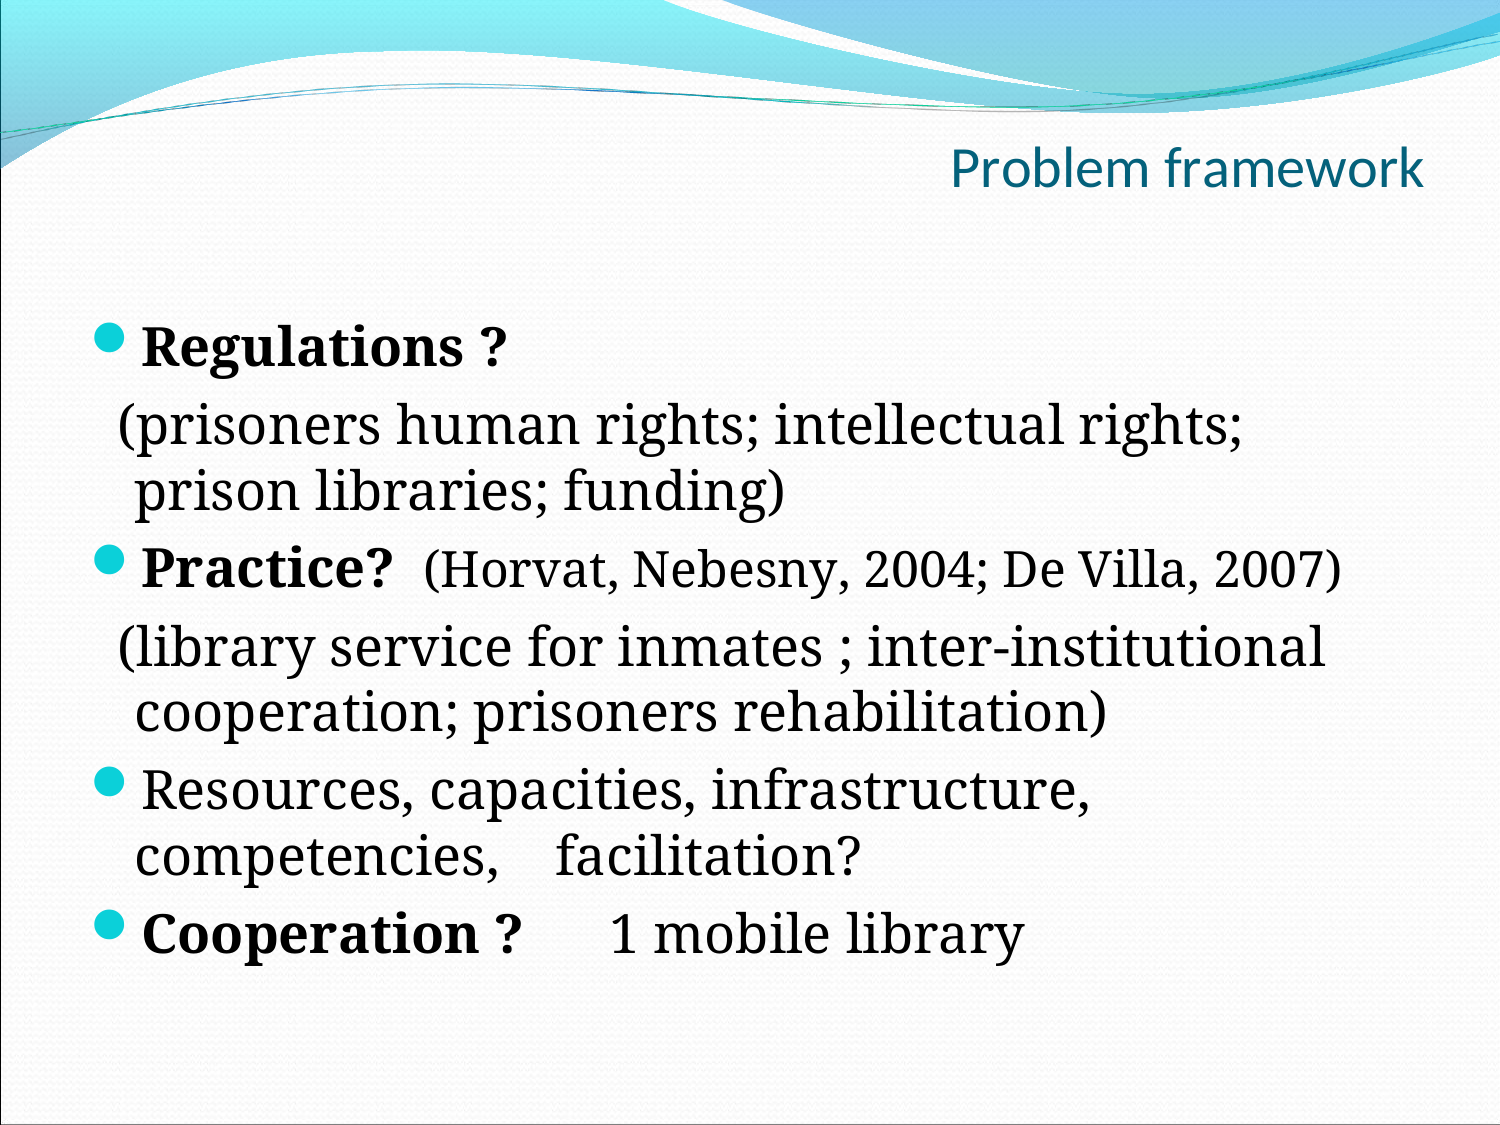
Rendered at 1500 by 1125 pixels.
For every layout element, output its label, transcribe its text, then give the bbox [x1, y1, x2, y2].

title Problem framework [75, 115, 1426, 200]
list Regulations ? (prisoners human rights; intellectual rights; prison libraries; funding) Practice? (Horvat, Nebesny, 2004; De Villa, 2007) (library service for inmates ; inter-institutional cooperation; prisoners rehabilitation) Resources, capacities, infrastructure, competencies, facilitation? Cooperation ? 1 mobile library [75, 304, 1426, 1125]
picture [0, 0, 1500, 1125]
